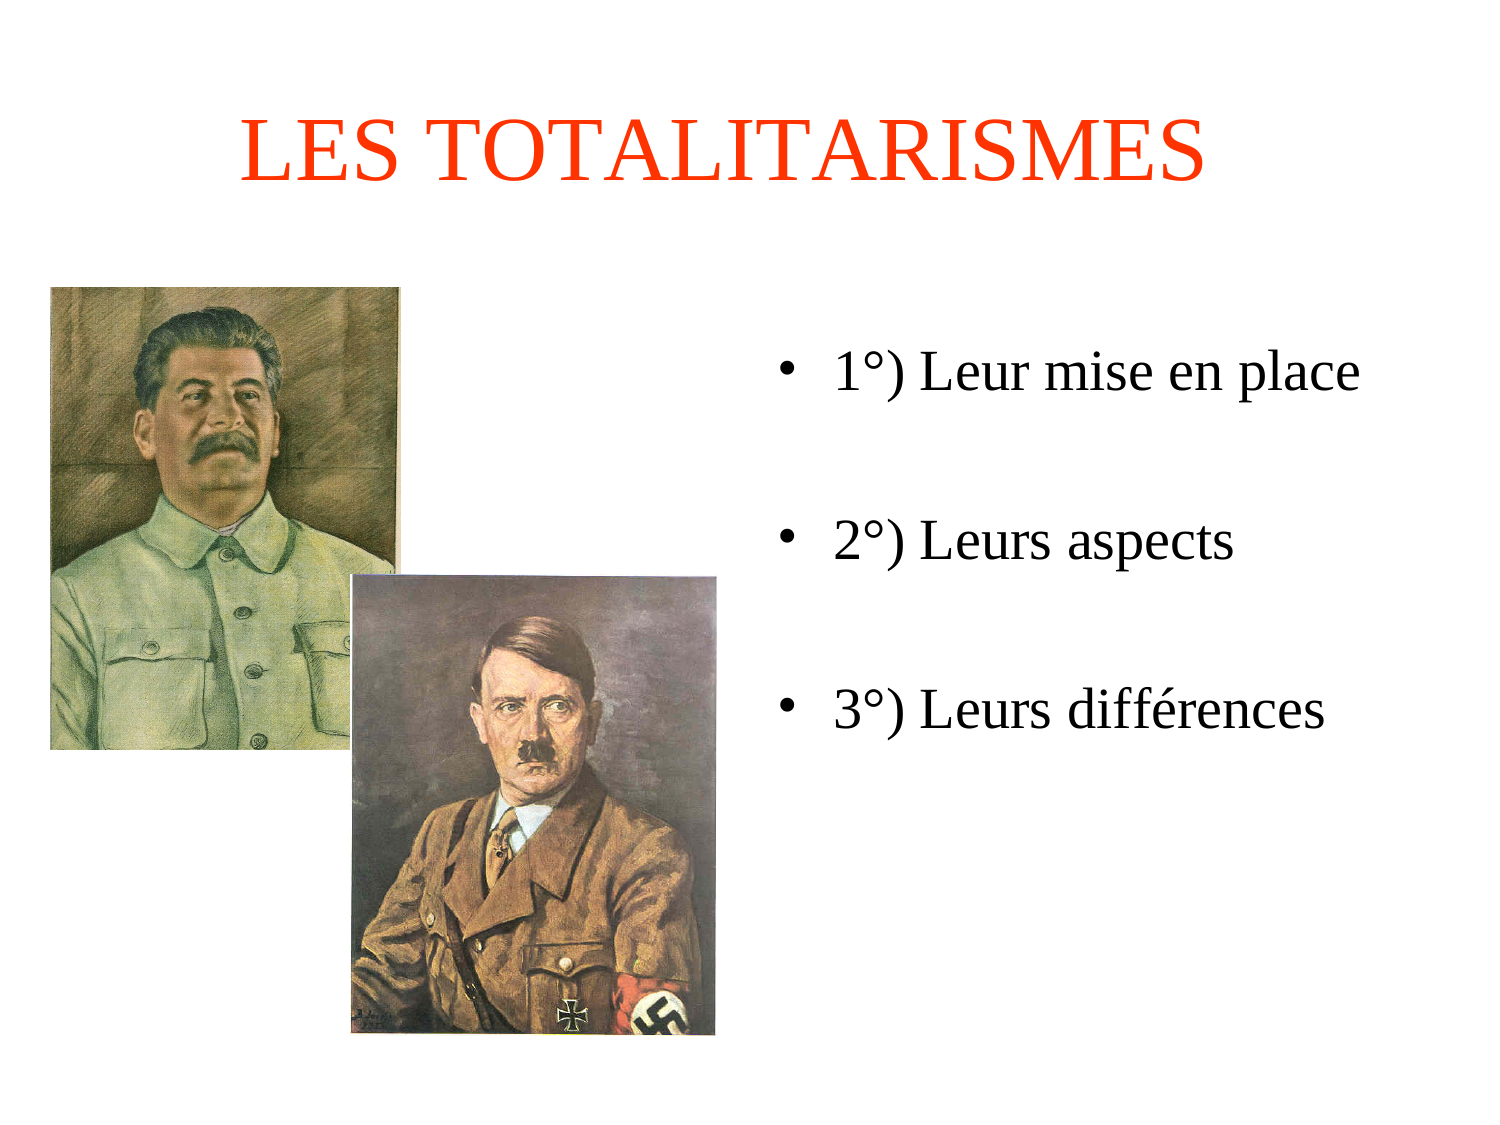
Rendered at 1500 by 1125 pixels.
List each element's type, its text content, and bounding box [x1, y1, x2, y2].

list 1°) Leur mise en place 2°) Leurs aspects 3°) Leurs différences [762, 324, 1388, 1001]
picture [50, 287, 717, 1036]
title LES TOTALITARISMES [87, 49, 1363, 238]
